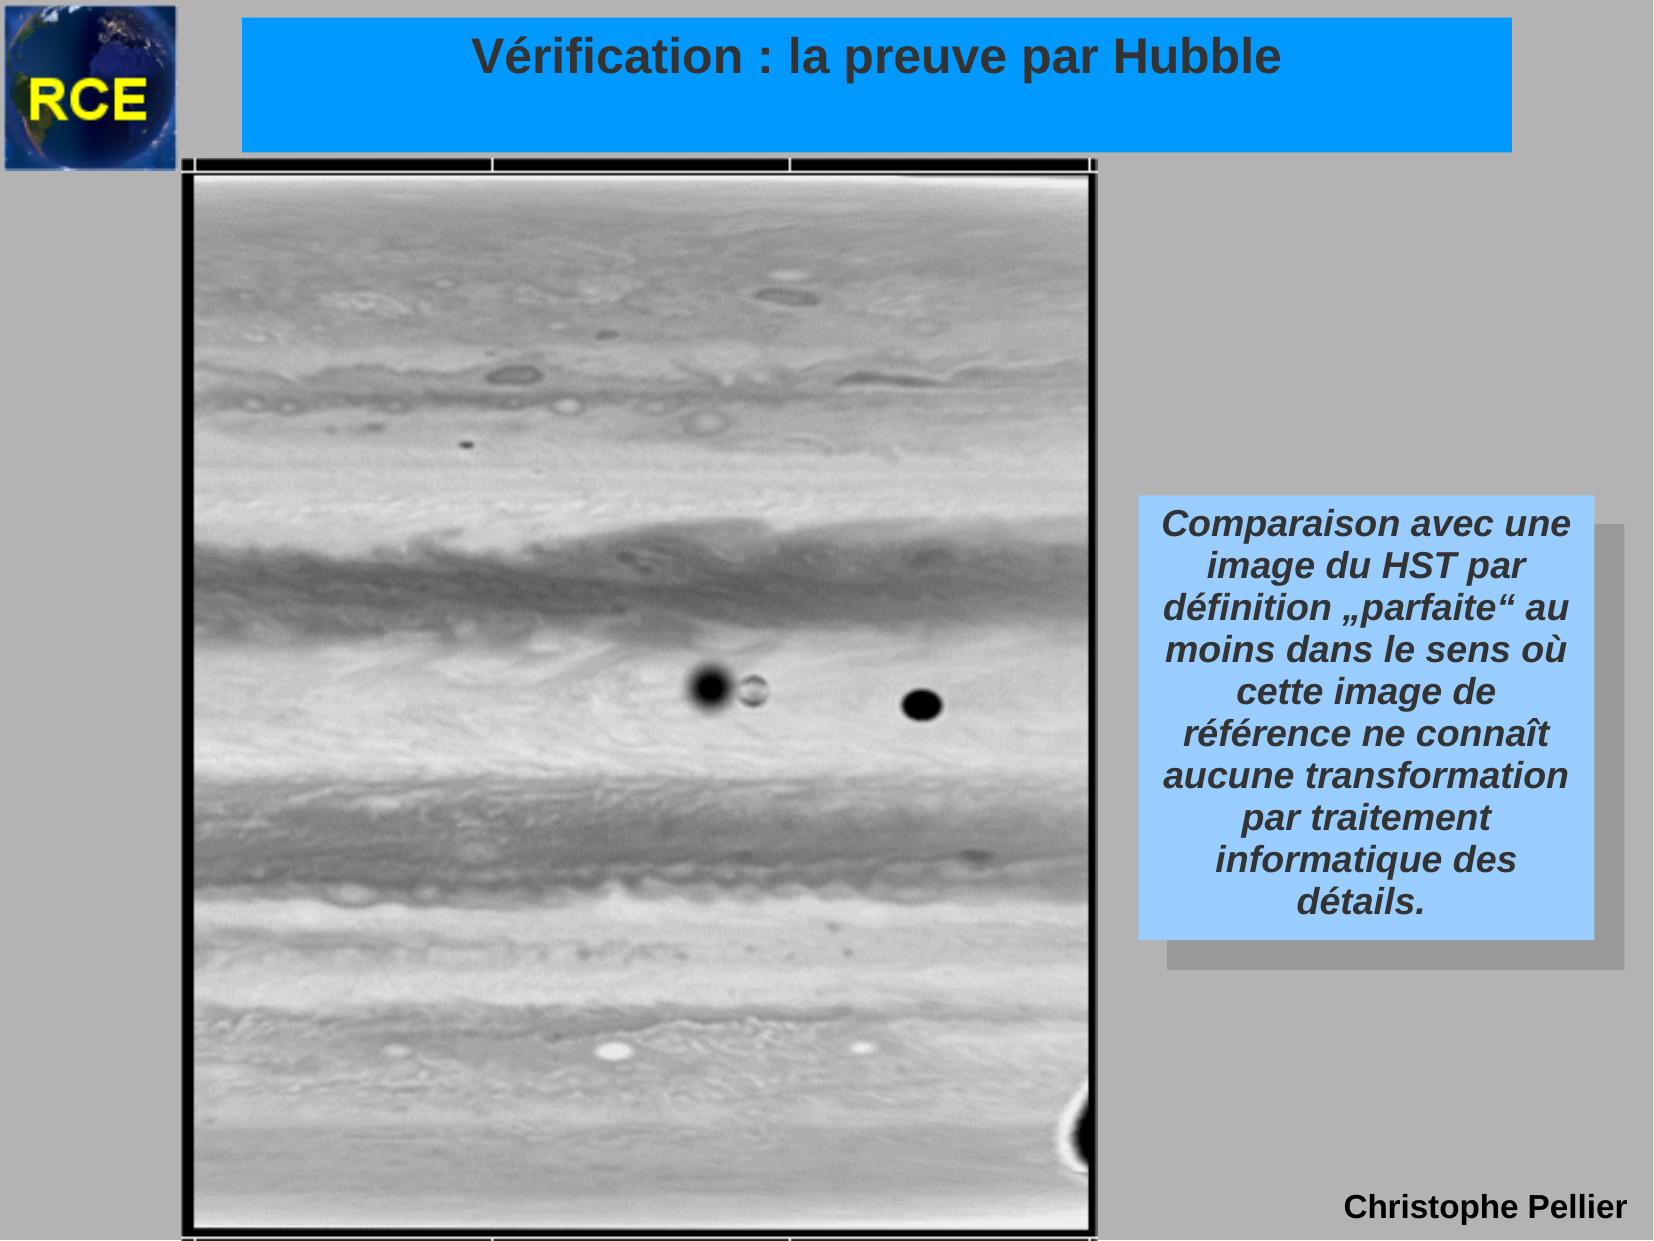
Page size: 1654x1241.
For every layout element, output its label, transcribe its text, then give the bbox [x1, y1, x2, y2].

picture [181, 158, 1098, 1241]
text_box Comparaison avec une image du HST par définition „parfaite“ au moins dans le sens où cette image de référence ne connaît aucune transformation par traitement informatique des détails. [1138, 495, 1595, 941]
text_box Christophe Pellier [1328, 1181, 1654, 1241]
text_box Vérification : la preuve par Hubble [242, 17, 1512, 153]
picture [4, 5, 178, 171]
